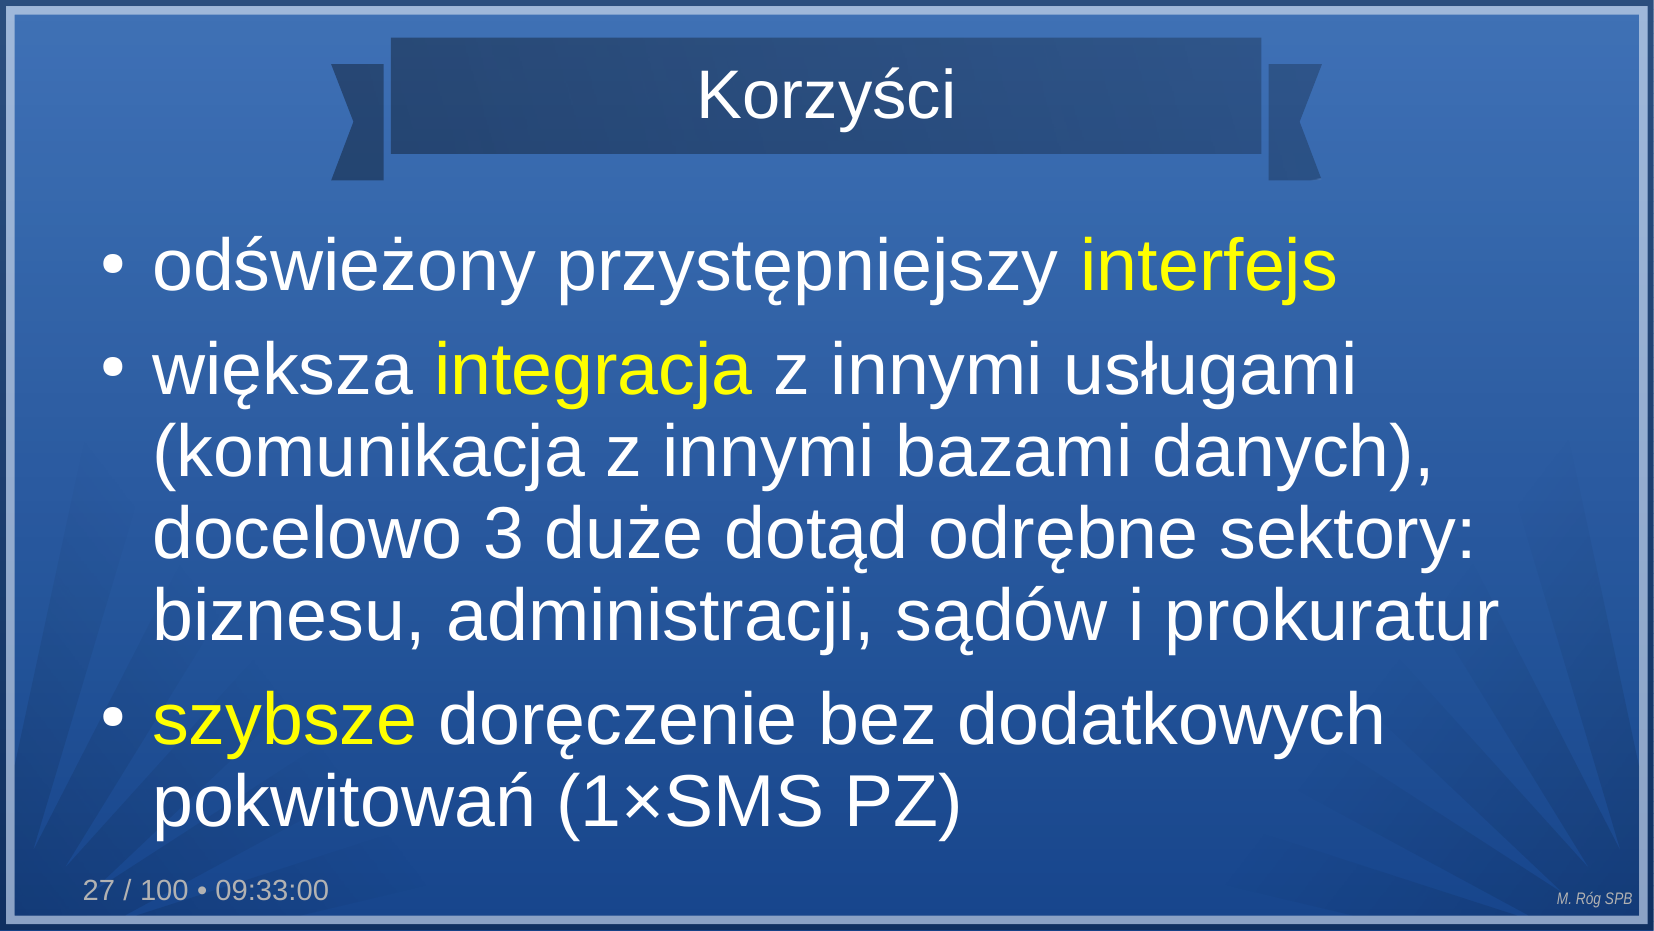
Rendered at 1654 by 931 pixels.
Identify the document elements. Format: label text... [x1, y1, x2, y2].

title Korzyści [389, 35, 1264, 154]
list odświeżony przystępniejszy interfejs większa integracja z innymi usługami (komunikacja z innymi bazami danych), docelowo 3 duże dotąd odrębne sektory: biznesu, administracji, sądów i prokuratur szybsze doręczenie bez dodatkowych pokwitowań (1×SMS PZ) [82, 224, 1571, 848]
